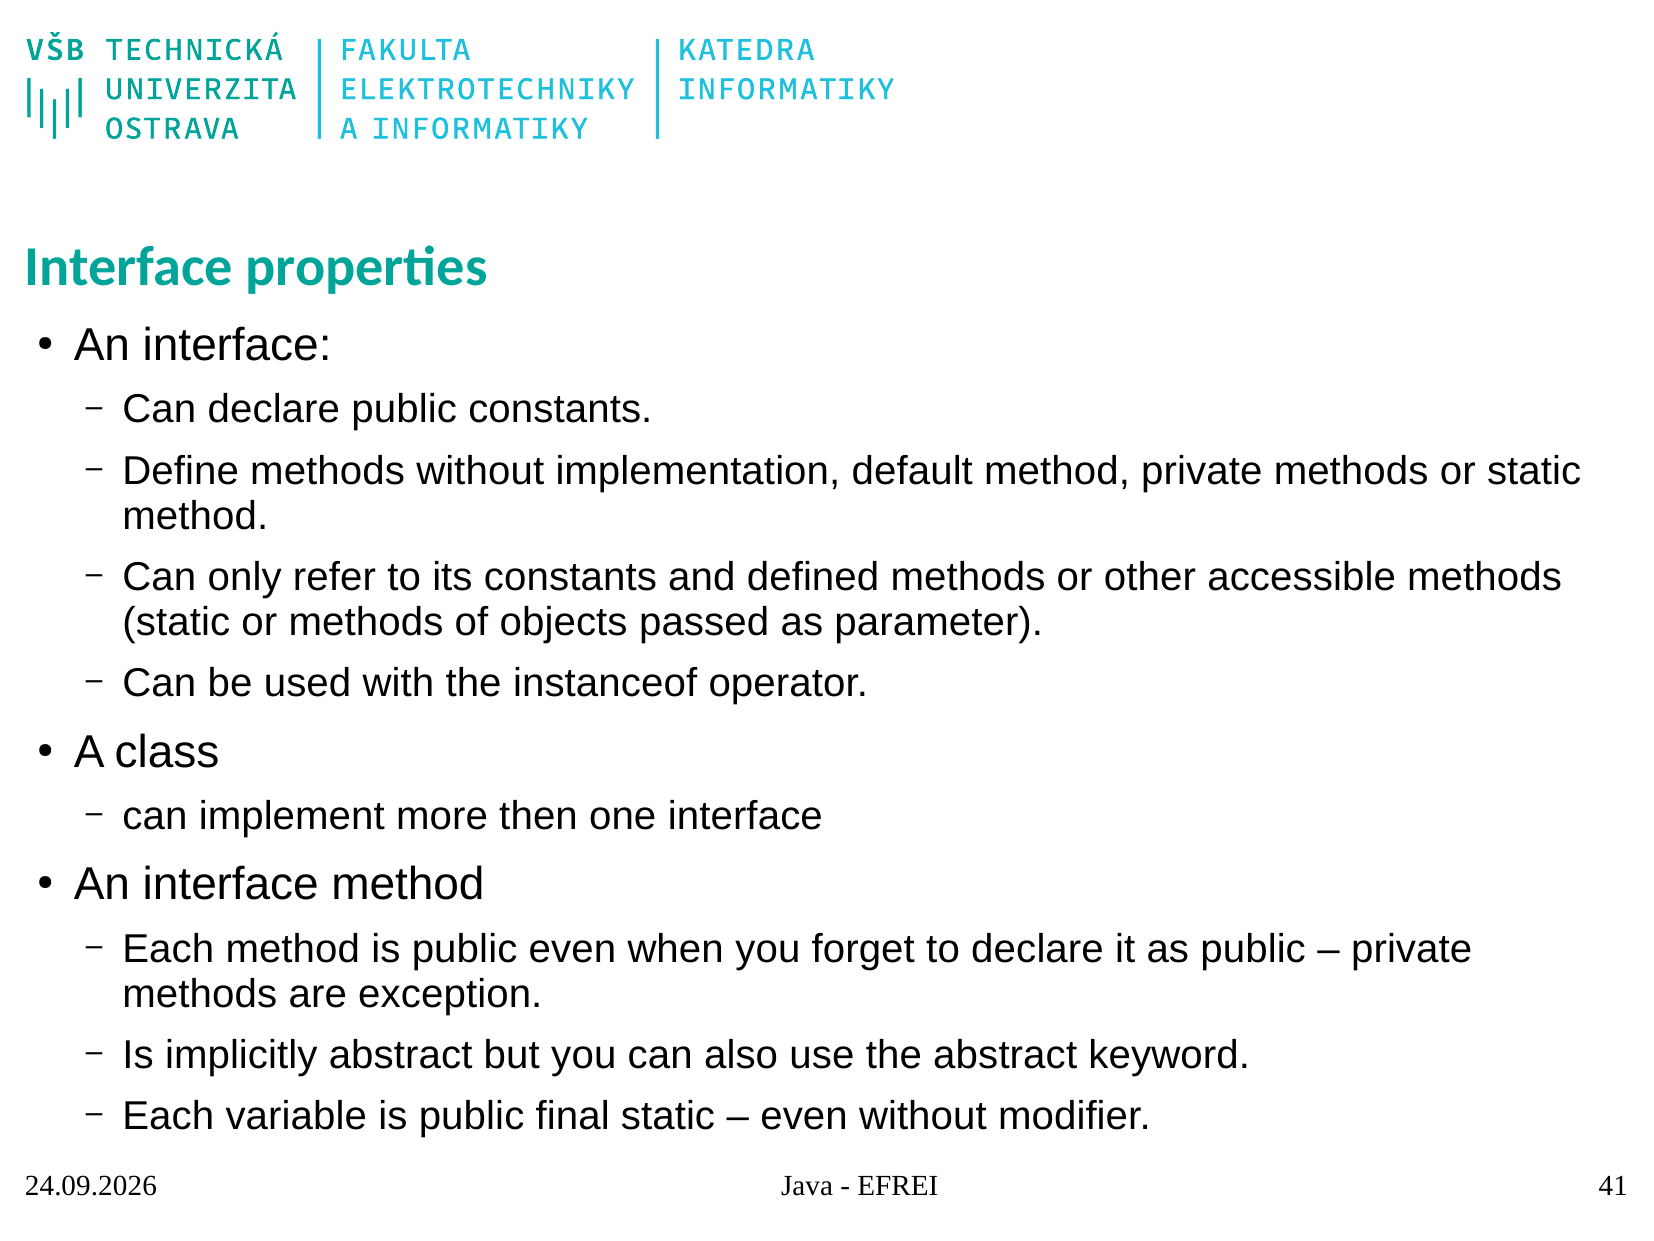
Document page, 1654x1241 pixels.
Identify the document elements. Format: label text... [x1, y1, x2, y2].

list An interface: Can declare public constants. Define methods without implementation, default method, private methods or static method. Can only refer to its constants and defined methods or other accessible methods (static or methods of objects passed as parameter). Can be used with the instanceof operator. A class can implement more then one interface An interface method Each method is public even when you forget to declare it as public – private methods are exception. Is implicitly abstract but you can also use the abstract keyword. Each variable is public final static – even without modifier. [24, 318, 1629, 1146]
picture [26, 31, 894, 139]
title Interface properties [24, 169, 1629, 300]
